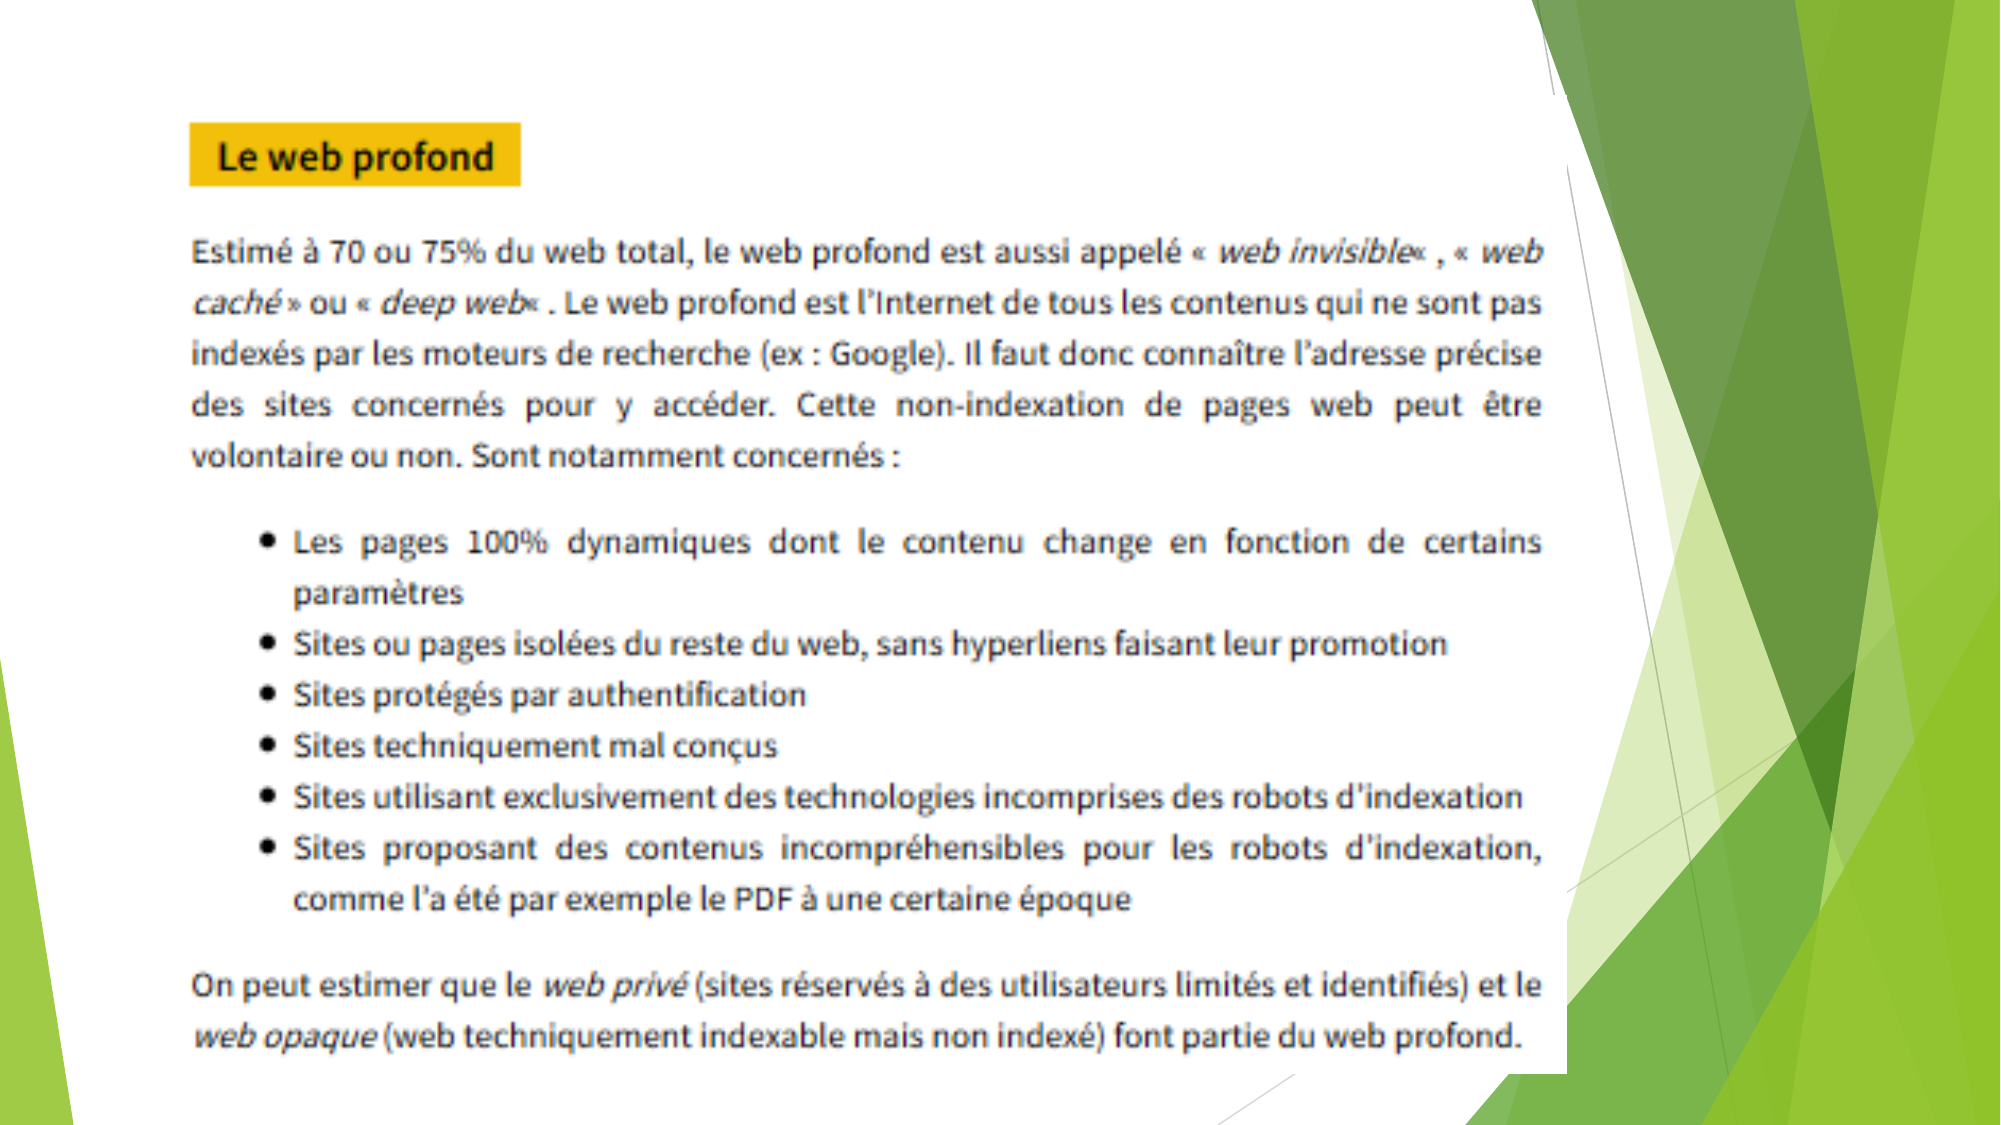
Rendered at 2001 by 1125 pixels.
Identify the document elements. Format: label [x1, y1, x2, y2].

picture [111, 95, 1567, 1074]
